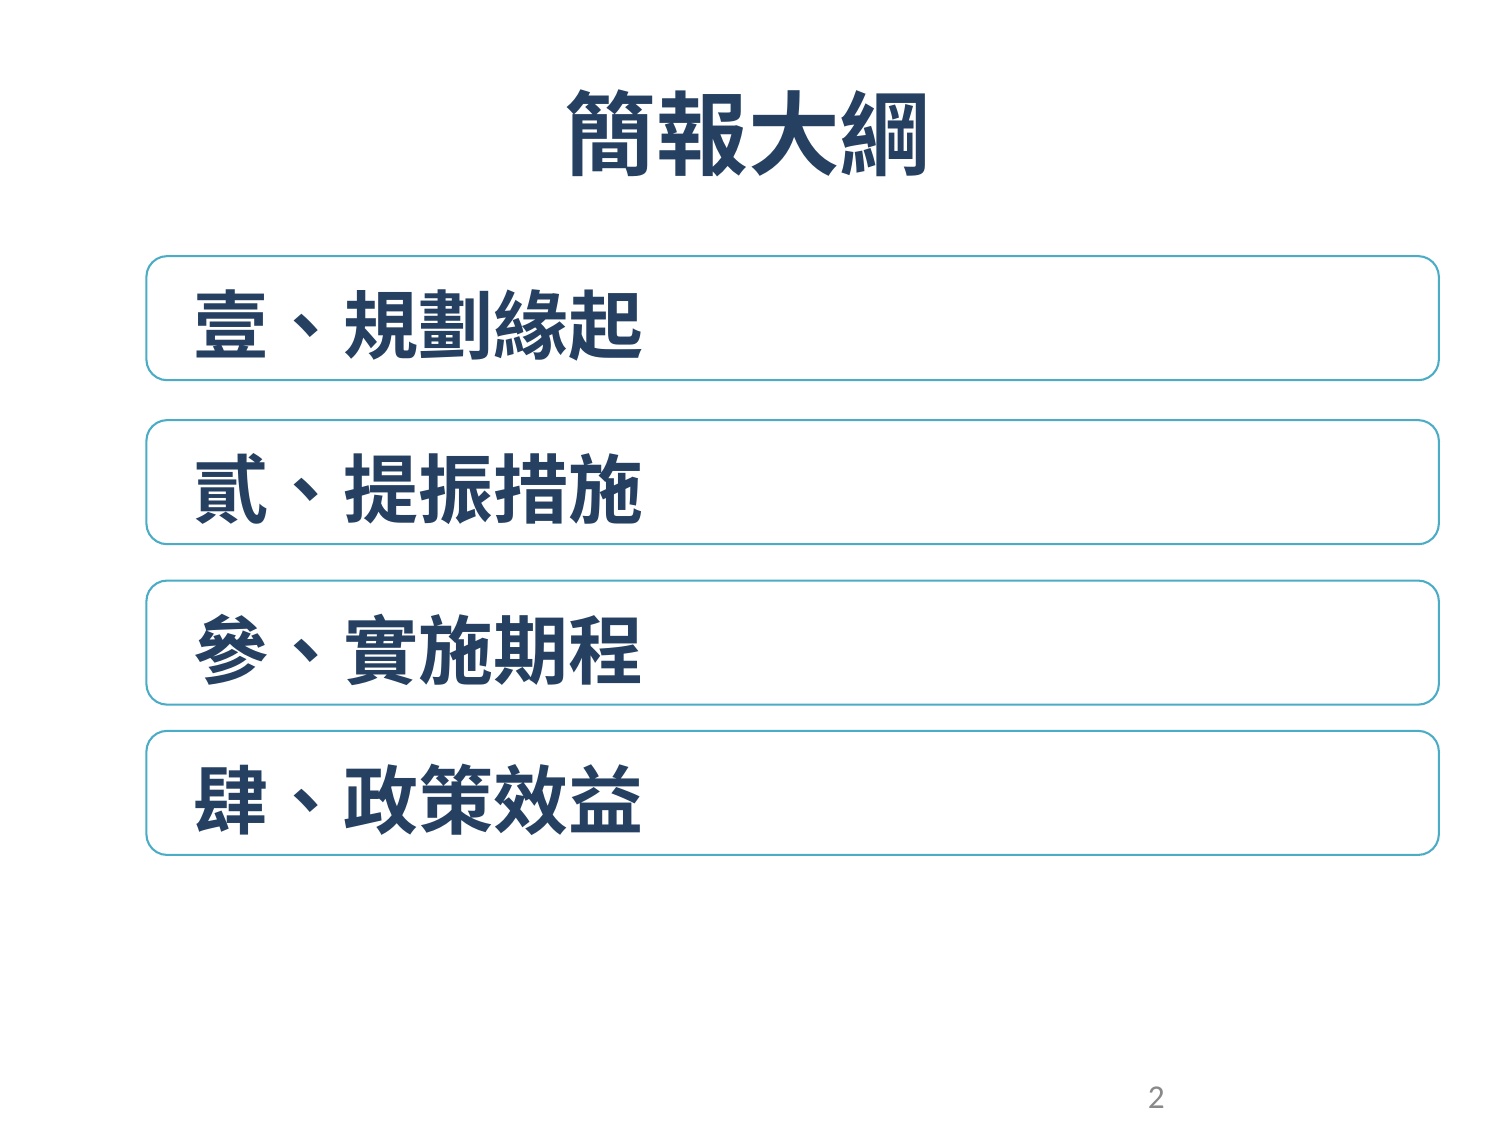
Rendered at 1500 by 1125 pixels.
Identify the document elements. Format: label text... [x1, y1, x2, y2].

text_box 2 [1132, 1065, 1483, 1125]
text_box 參、實施期程 [146, 580, 1439, 705]
text_box 壹、規劃緣起 [146, 256, 1439, 381]
title 簡報大綱 [108, 62, 1389, 216]
text_box 貳、提振措施 [146, 420, 1439, 545]
text_box 肆、政策效益 [146, 730, 1439, 855]
